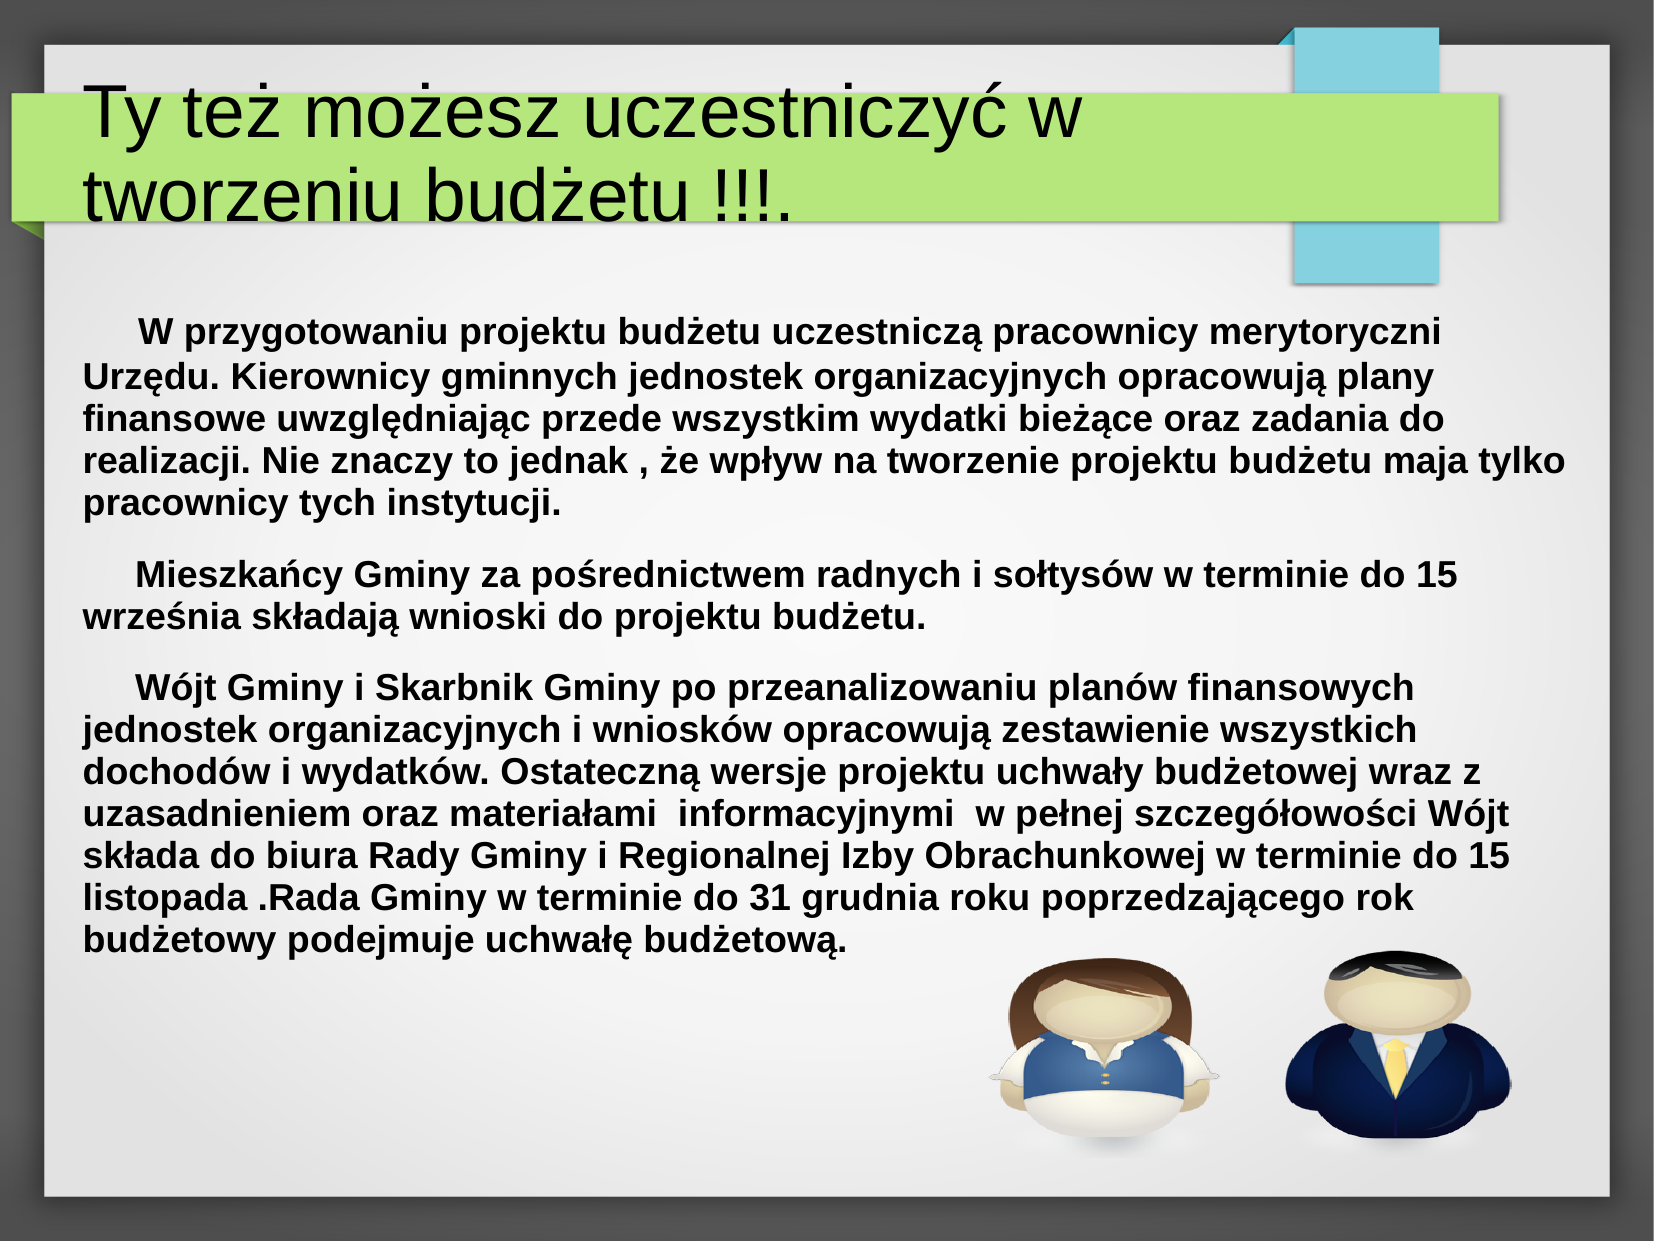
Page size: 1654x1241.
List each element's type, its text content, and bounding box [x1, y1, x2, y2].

picture [0, 0, 1654, 1241]
title Ty też możesz uczestniczyć w tworzeniu budżetu !!!. [82, 69, 1264, 238]
list W przygotowaniu projektu budżetu uczestniczą pracownicy merytoryczni Urzędu. Kierownicy gminnych jednostek organizacyjnych opracowują plany finansowe uwzględniając przede wszystkim wydatki bieżące oraz zadania do realizacji. Nie znaczy to jednak , że wpływ na tworzenie projektu budżetu maja tylko pracownicy tych instytucji. Mieszkańcy Gminy za pośrednictwem radnych i sołtysów w terminie do 15 września składają wnioski do projektu budżetu. Wójt Gminy i Skarbnik Gminy po przeanalizowaniu planów finansowych jednostek organizacyjnych i wniosków opracowują zestawienie wszystkich dochodów i wydatków. Ostateczną wersje projektu uchwały budżetowej wraz z uzasadnieniem oraz materiałami informacyjnymi w pełnej szczegółowości Wójt składa do biura Rady Gminy i Regionalnej Izby Obrachunkowej w terminie do 15 listopada .Rada Gminy w terminie do 31 grudnia roku poprzedzającego rok budżetowy podejmuje uchwałę budżetową. [82, 295, 1571, 1015]
